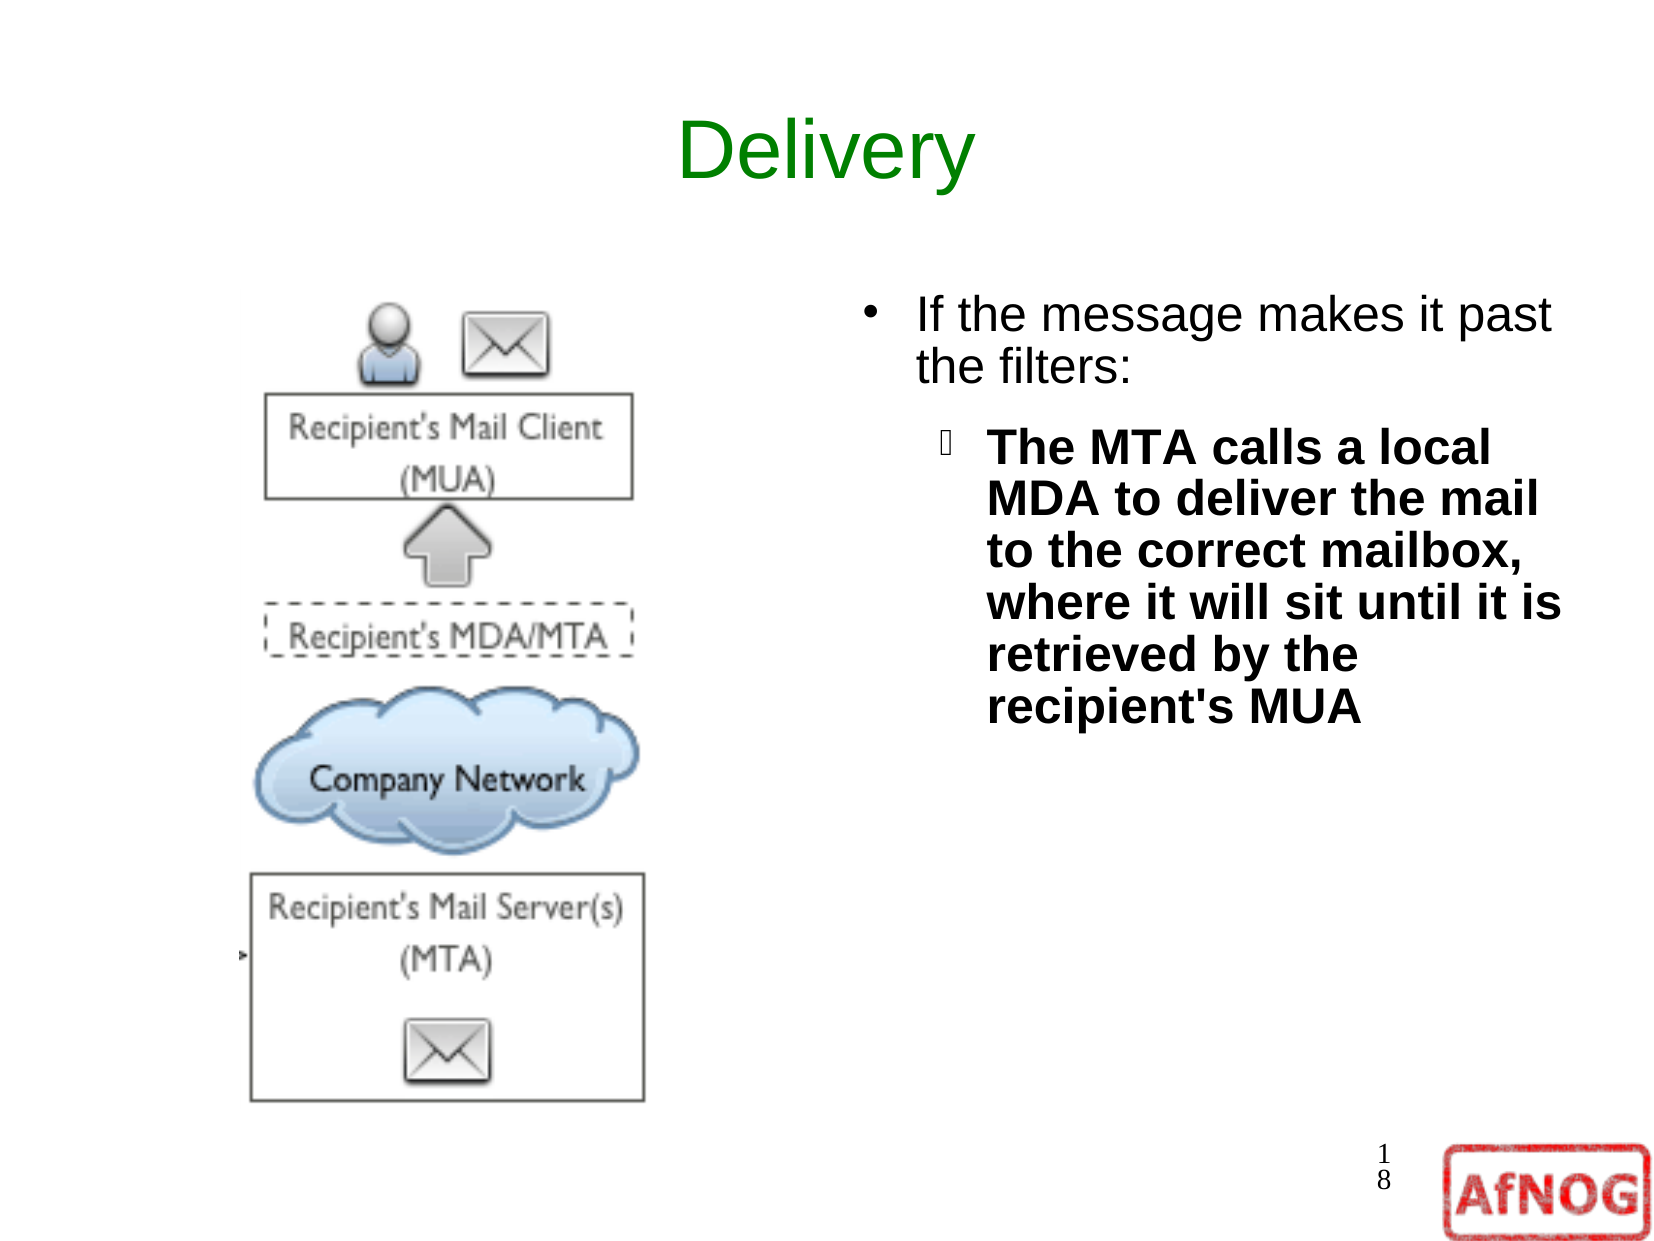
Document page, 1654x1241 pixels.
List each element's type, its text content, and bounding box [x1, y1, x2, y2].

title Delivery [82, 15, 1571, 291]
list If the message makes it past the filters: The MTA calls a local MDA to deliver the mail to the correct mailbox, where it will sit until it is retrieved by the recipient's MUA [845, 290, 1572, 1241]
picture [1572, 1141, 1654, 1241]
picture [239, 289, 652, 1109]
